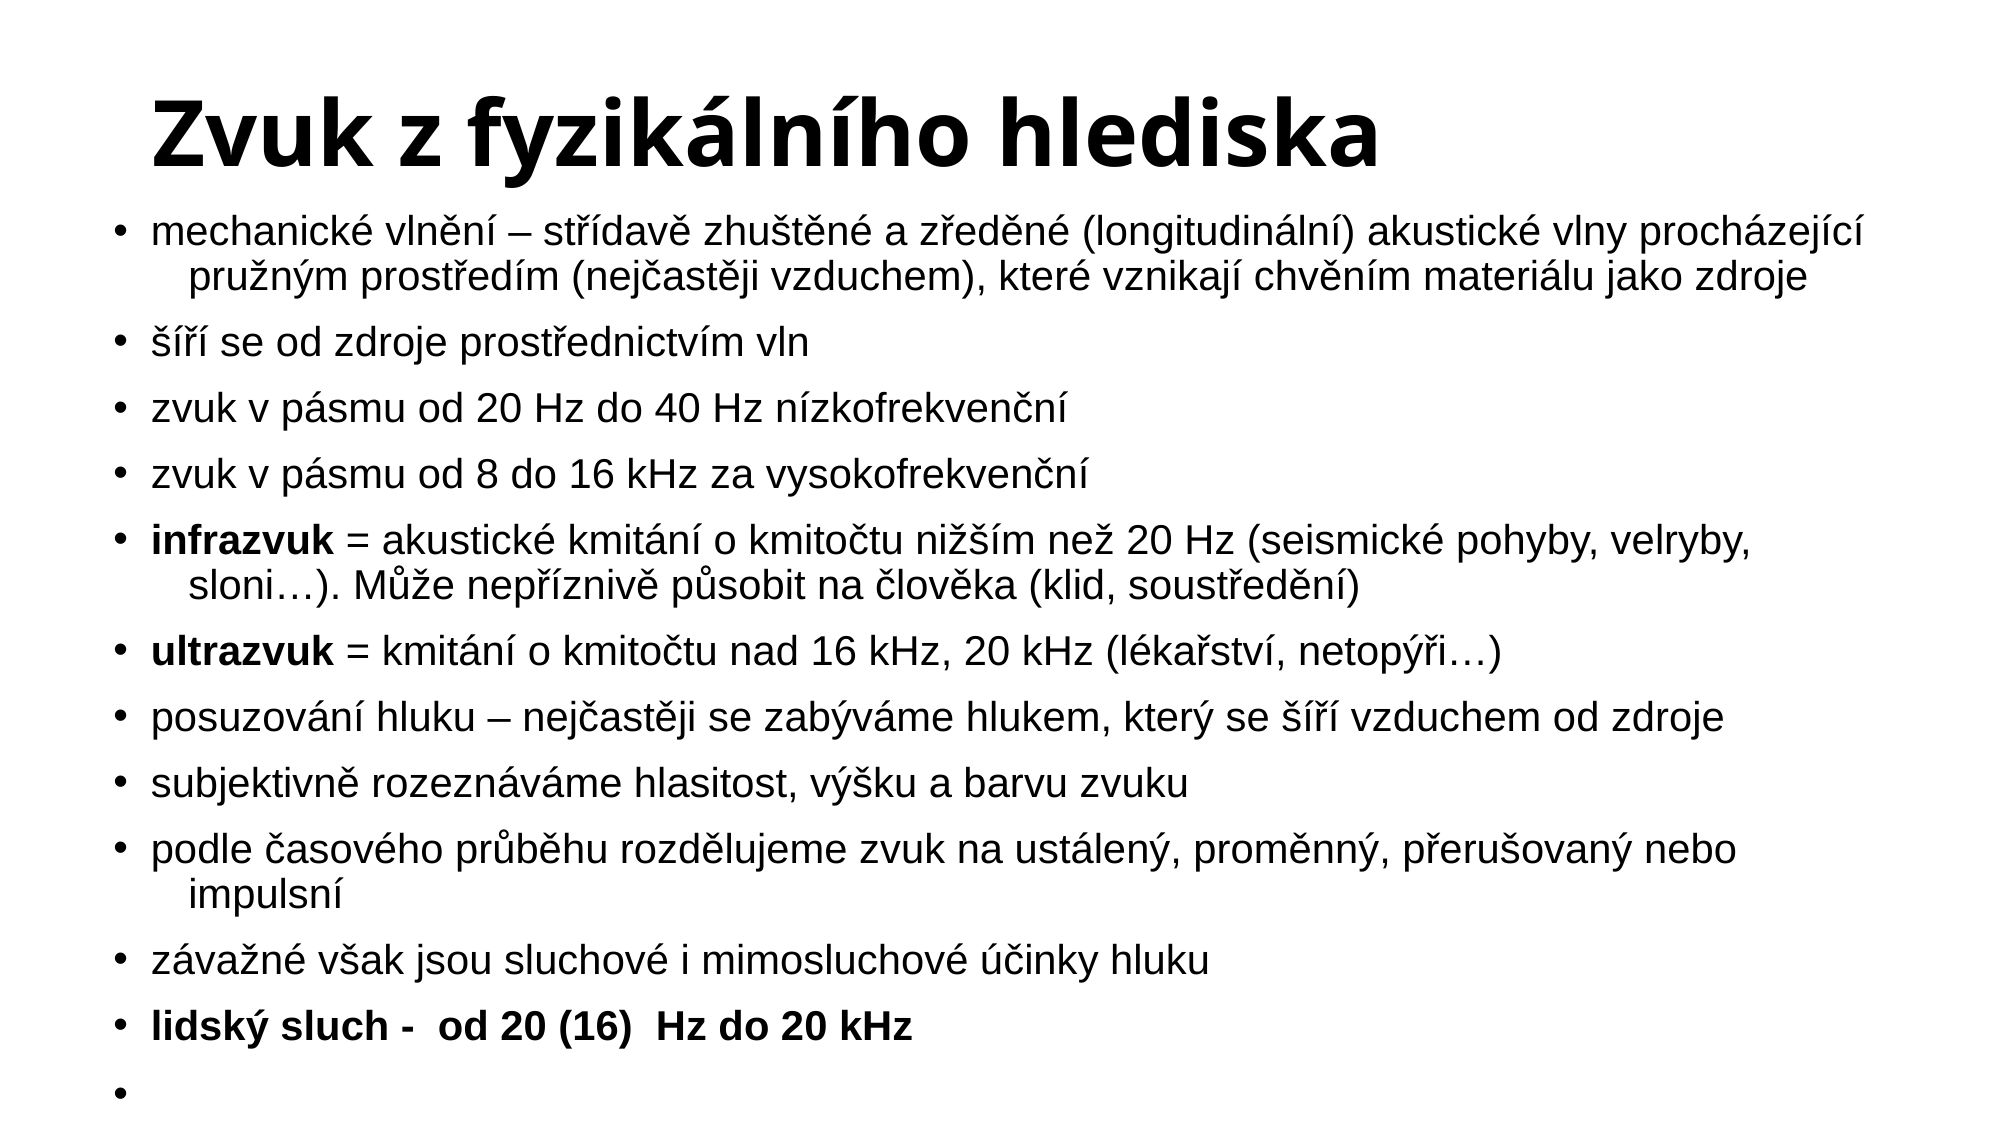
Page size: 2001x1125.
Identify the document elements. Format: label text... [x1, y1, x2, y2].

list mechanické vlnění – střídavě zhuštěné a zředěné (longitudinální) akustické vlny procházející pružným prostředím (nejčastěji vzduchem), které vznikají chvěním materiálu jako zdroje šíří se od zdroje prostřednictvím vln zvuk v pásmu od 20 Hz do 40 Hz nízkofrekvenční zvuk v pásmu od 8 do 16 kHz za vysokofrekvenční infrazvuk = akustické kmitání o kmitočtu nižším než 20 Hz (seismické pohyby, velryby, sloni…). Může nepříznivě působit na člověka (klid, soustředění) ultrazvuk = kmitání o kmitočtu nad 16 kHz, 20 kHz (lékařství, netopýři…) posuzování hluku – nejčastěji se zabýváme hlukem, který se šíří vzduchem od zdroje subjektivně rozeznáváme hlasitost, výšku a barvu zvuku podle časového průběhu rozdělujeme zvuk na ustálený, proměnný, přerušovaný nebo impulsní závažné však jsou sluchové i mimosluchové účinky hluku lidský sluch - od 20 (16) Hz do 20 kHz [98, 202, 1902, 1089]
title Zvuk z fyzikálního hlediska [137, 59, 1863, 202]
